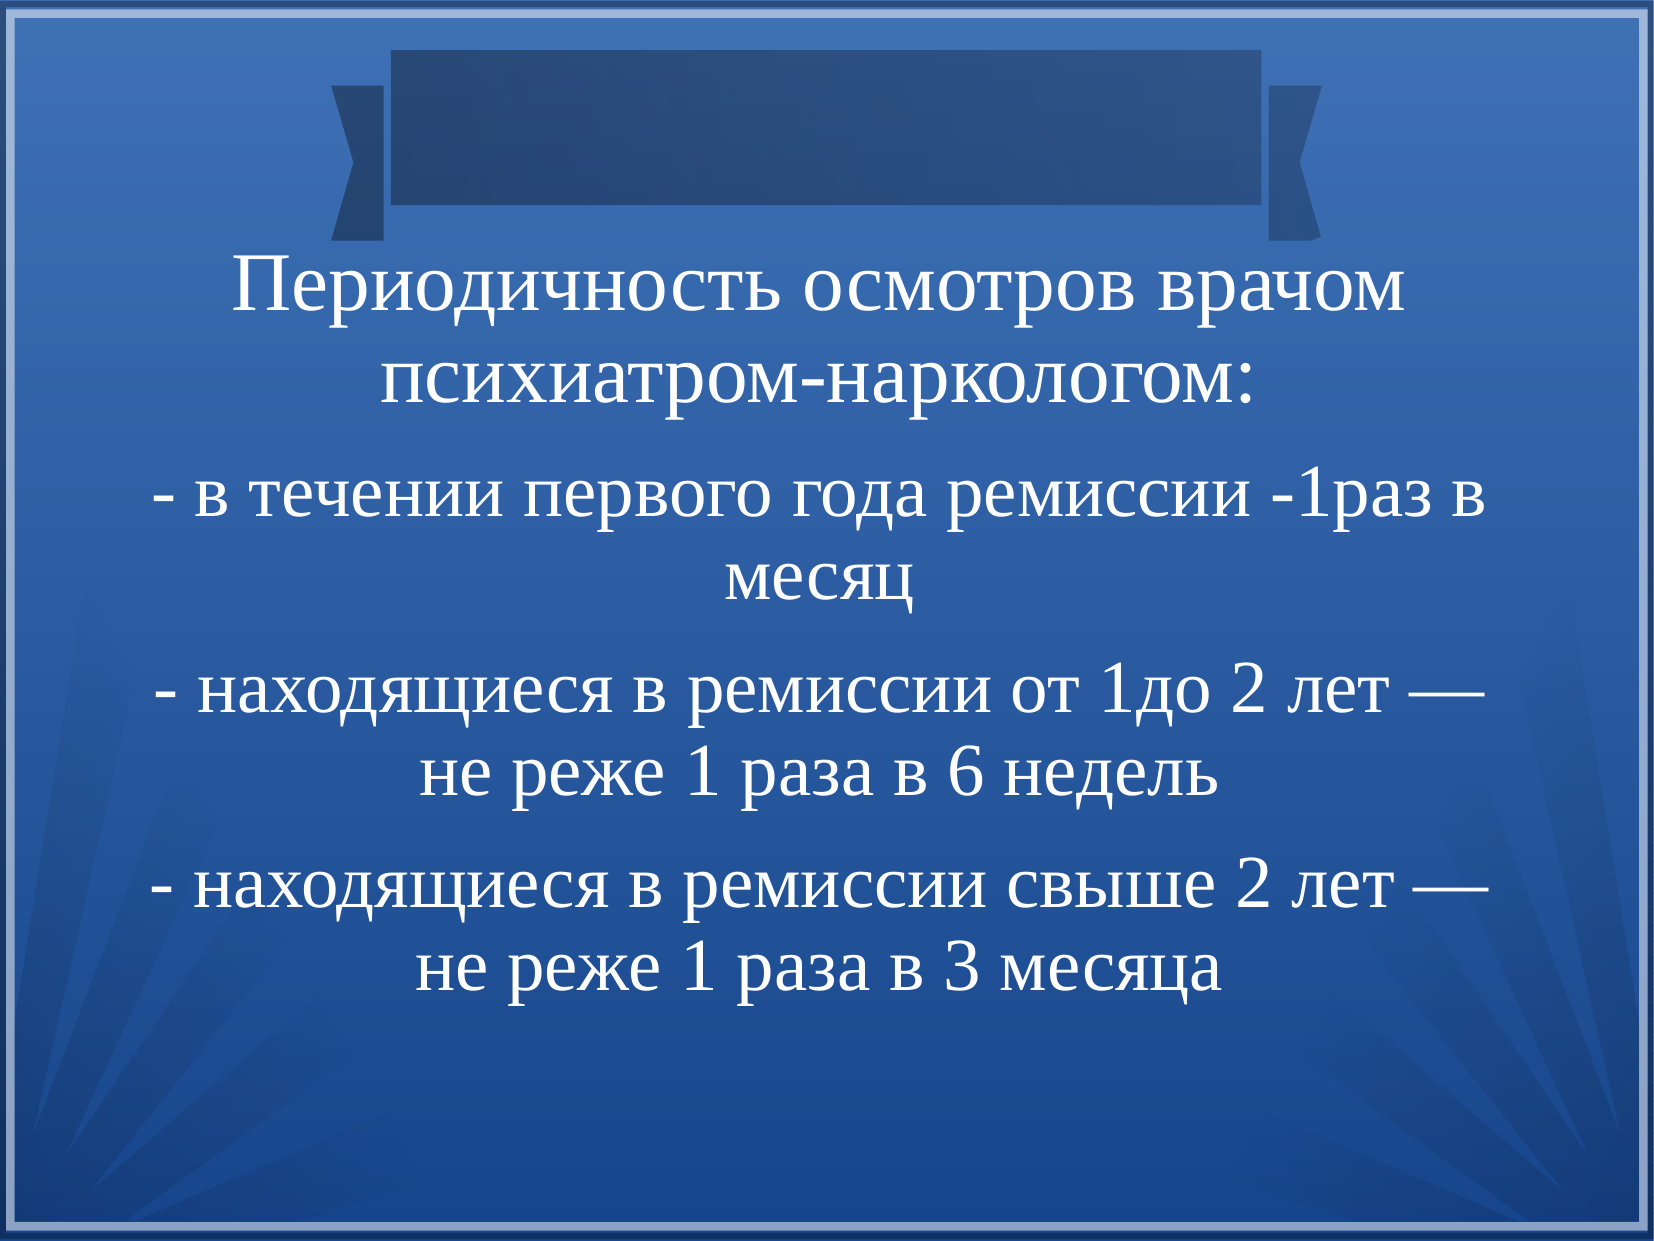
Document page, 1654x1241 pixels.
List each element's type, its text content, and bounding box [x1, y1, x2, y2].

list Периодичность осмотров врачом психиатром-наркологом: - в течении первого года ремиссии -1раз в месяц - находящиеся в ремиссии от 1до 2 лет — не реже 1 раза в 6 недель - находящиеся в ремиссии свыше 2 лет — не реже 1 раза в 3 месяца [56, 236, 1512, 1028]
